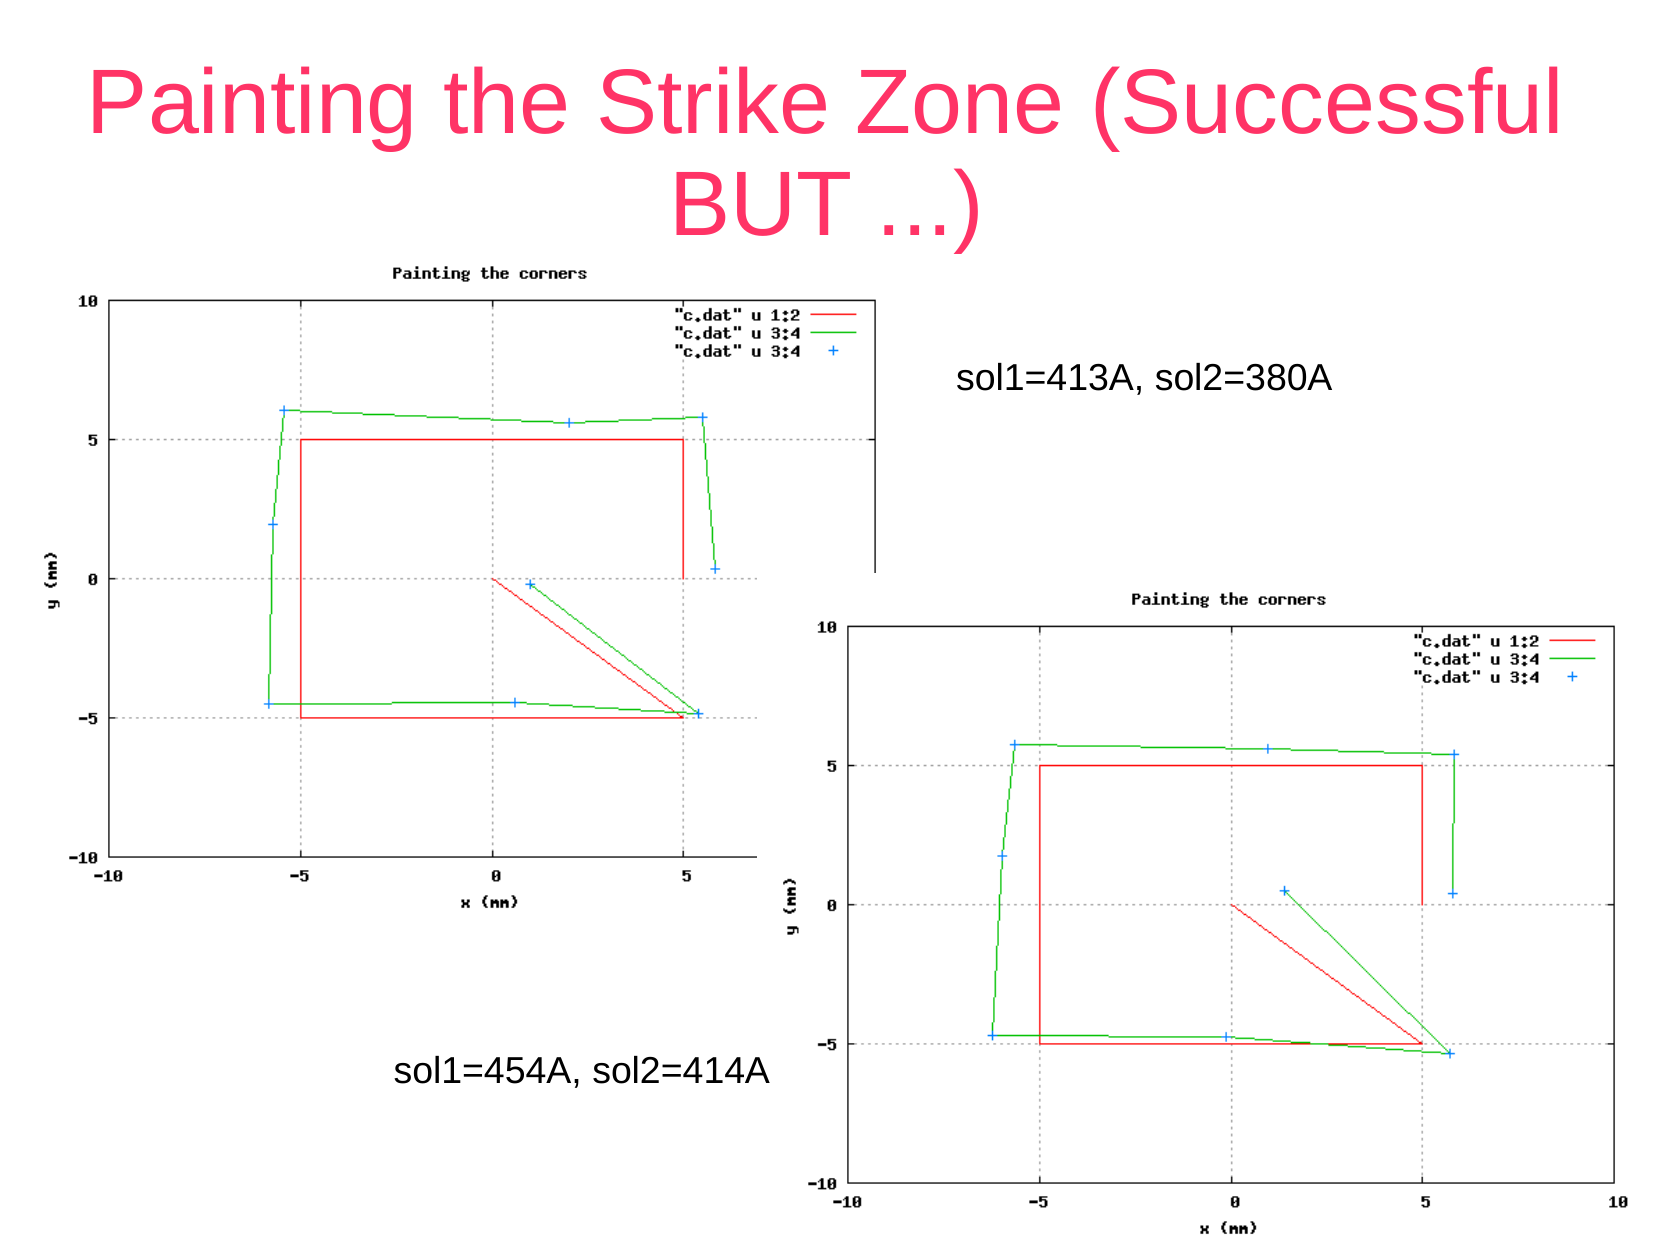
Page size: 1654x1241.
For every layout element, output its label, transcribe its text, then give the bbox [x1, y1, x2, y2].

title Painting the Strike Zone (Successful BUT ...) [82, 49, 1571, 257]
picture [18, 247, 1647, 1241]
text_box sol1=413A, sol2=380A [941, 348, 1418, 406]
text_box sol1=454A, sol2=414A [378, 1042, 852, 1100]
